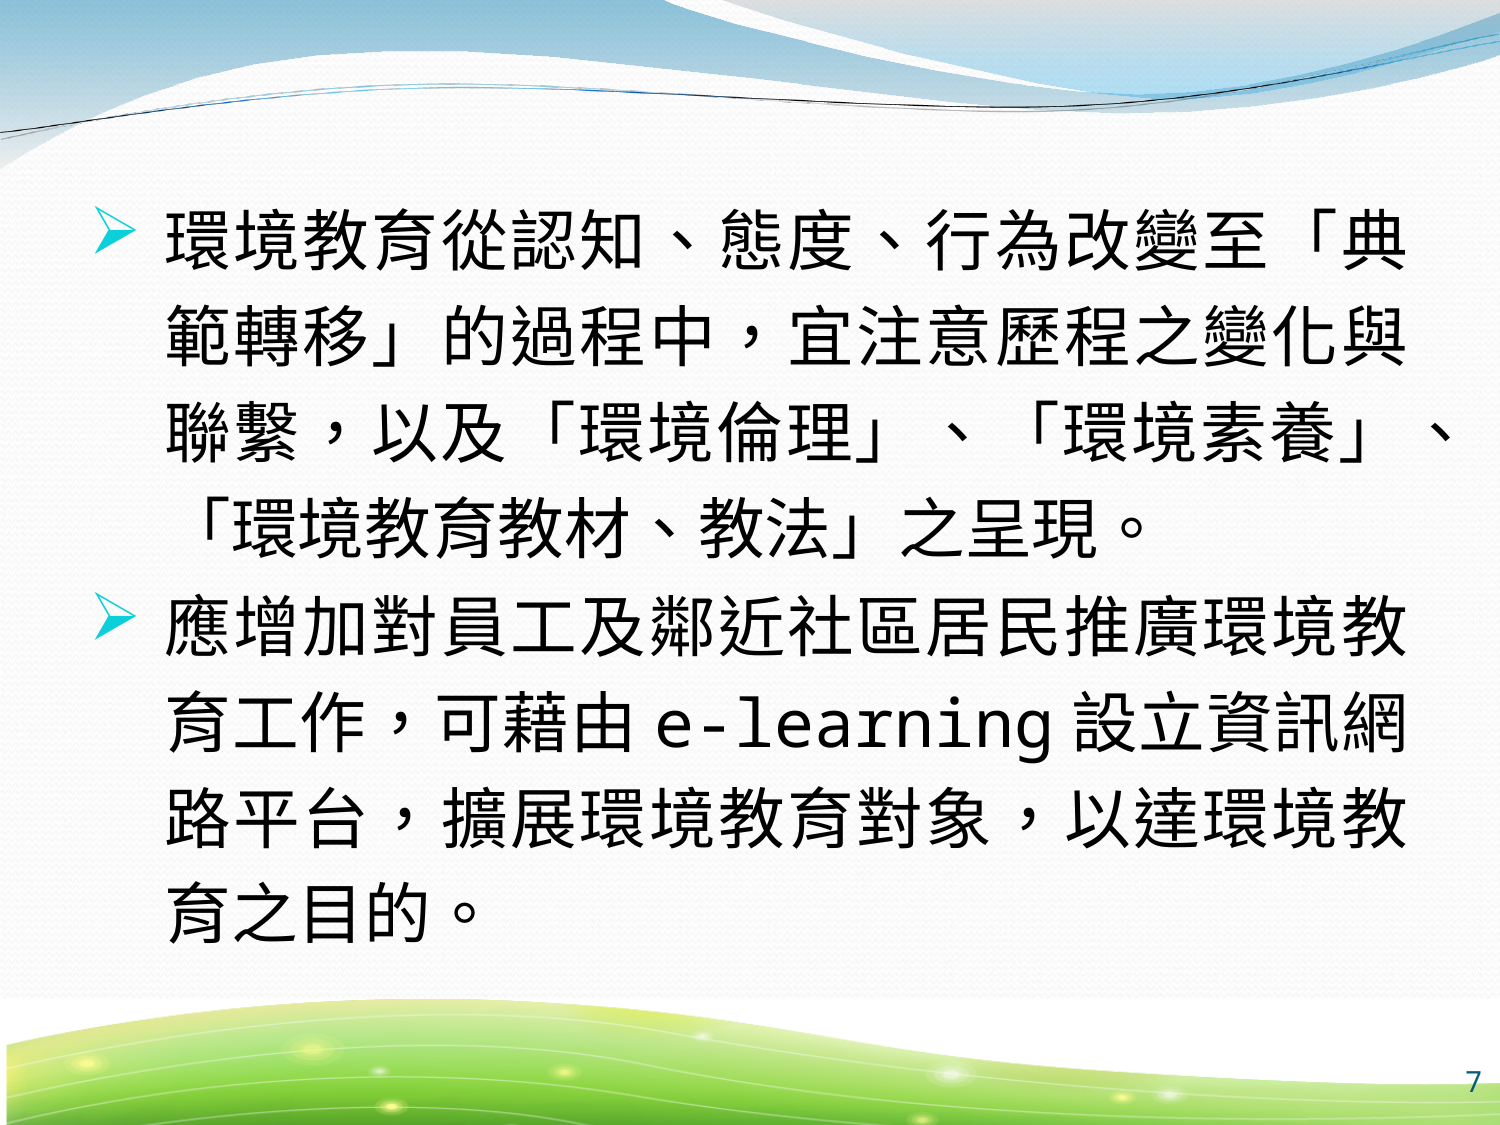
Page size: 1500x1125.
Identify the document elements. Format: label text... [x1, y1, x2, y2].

text_box <編號> [1357, 1042, 1483, 1103]
picture [0, 0, 1500, 1125]
list 環境教育從認知、態度、行為改變至「典範轉移」的過程中，宜注意歷程之變化與聯繫，以及「環境倫理」、「環境素養」、「環境教育教材、教法」之呈現。 應增加對員工及鄰近社區居民推廣環境教育工作，可藉由e-learning設立資訊網路平台，擴展環境教育對象，以達環境教育之目的。 [17, 175, 1424, 1118]
